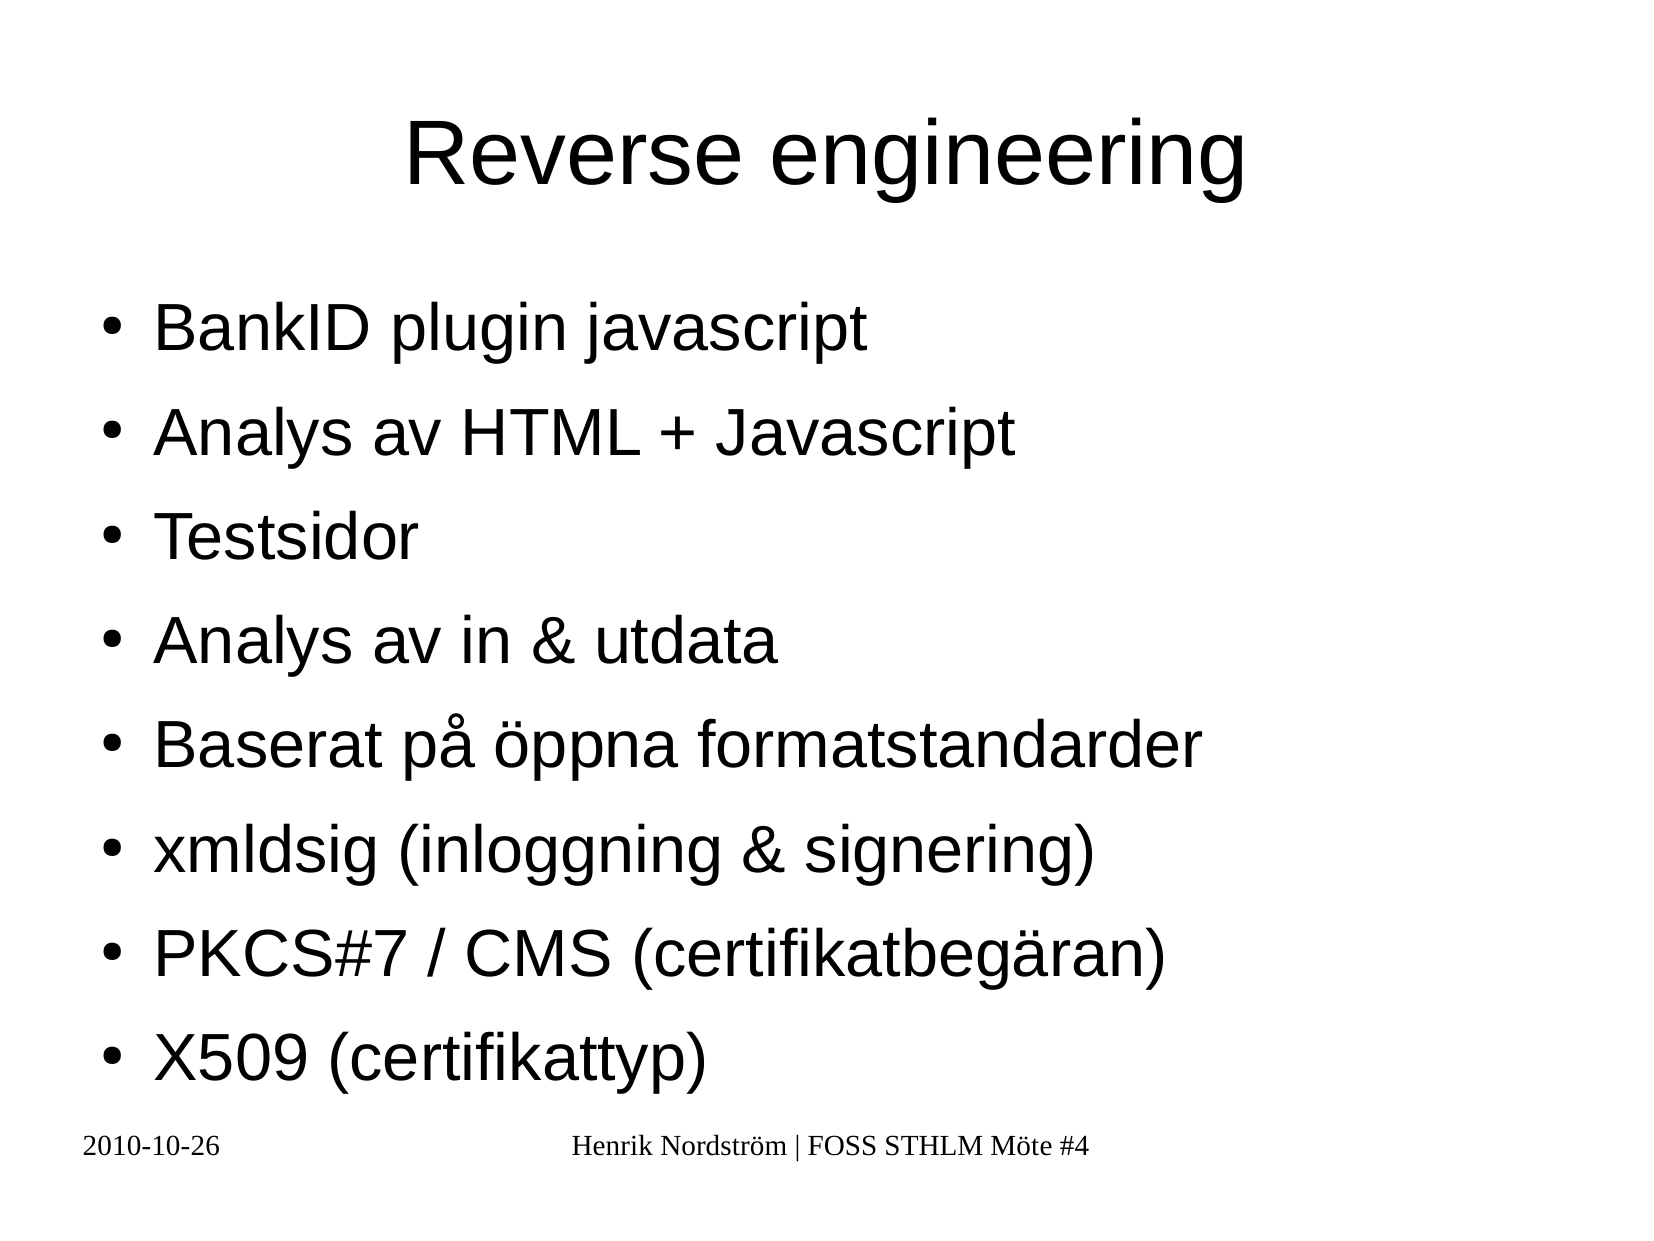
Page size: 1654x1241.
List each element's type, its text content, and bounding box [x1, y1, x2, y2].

title Reverse engineering [82, 56, 1571, 250]
list BankID plugin javascript Analys av HTML + Javascript Testsidor Analys av in & utdata Baserat på öppna formatstandarder xmldsig (inloggning & signering) PKCS#7 / CMS (certifikatbegäran) X509 (certifikattyp) [82, 290, 1571, 1096]
